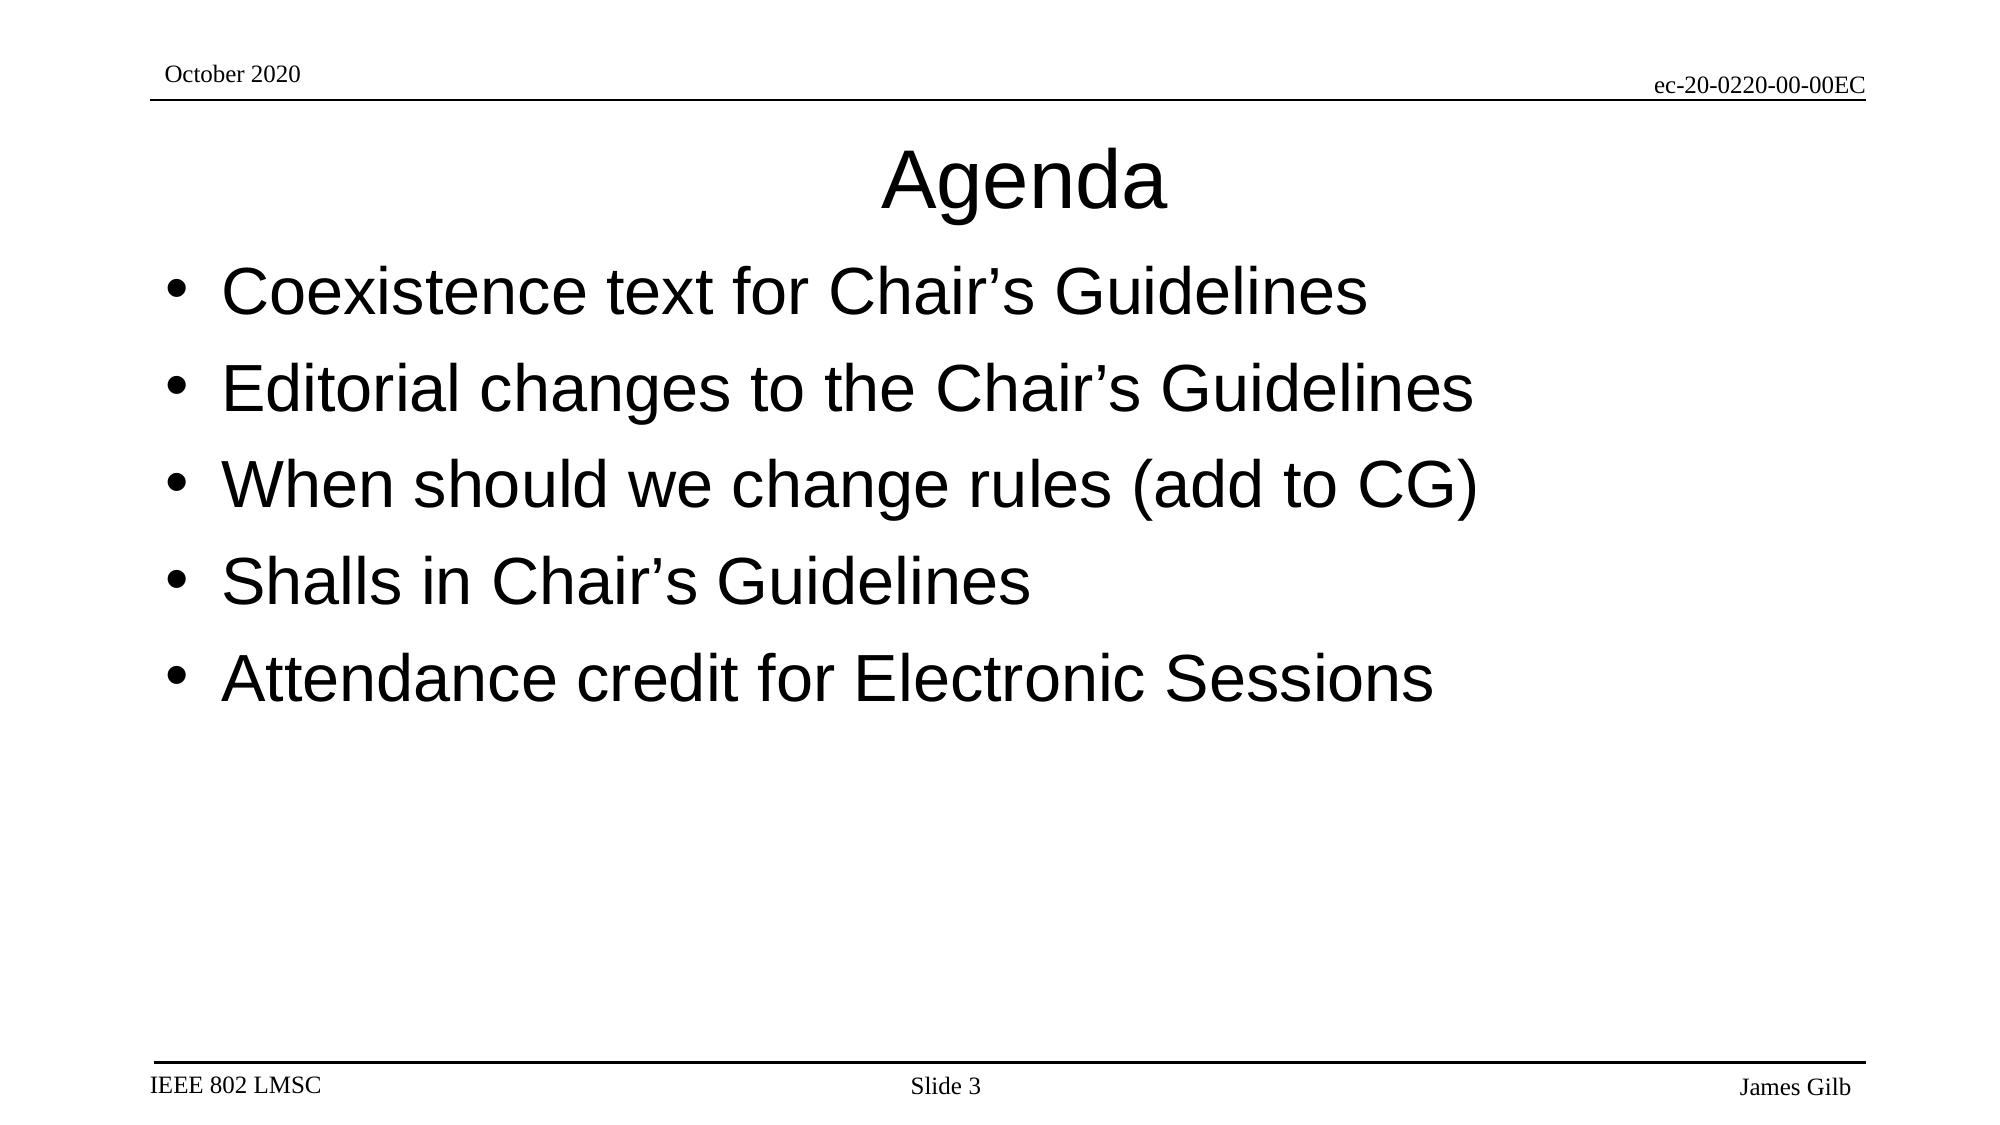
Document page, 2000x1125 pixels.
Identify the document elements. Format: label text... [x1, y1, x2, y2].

list Coexistence text for Chair’s Guidelines Editorial changes to the Chair’s Guidelines When should we change rules (add to CG) Shalls in Chair’s Guidelines Attendance credit for Electronic Sessions [149, 239, 1900, 1051]
title Agenda [149, 112, 1900, 238]
